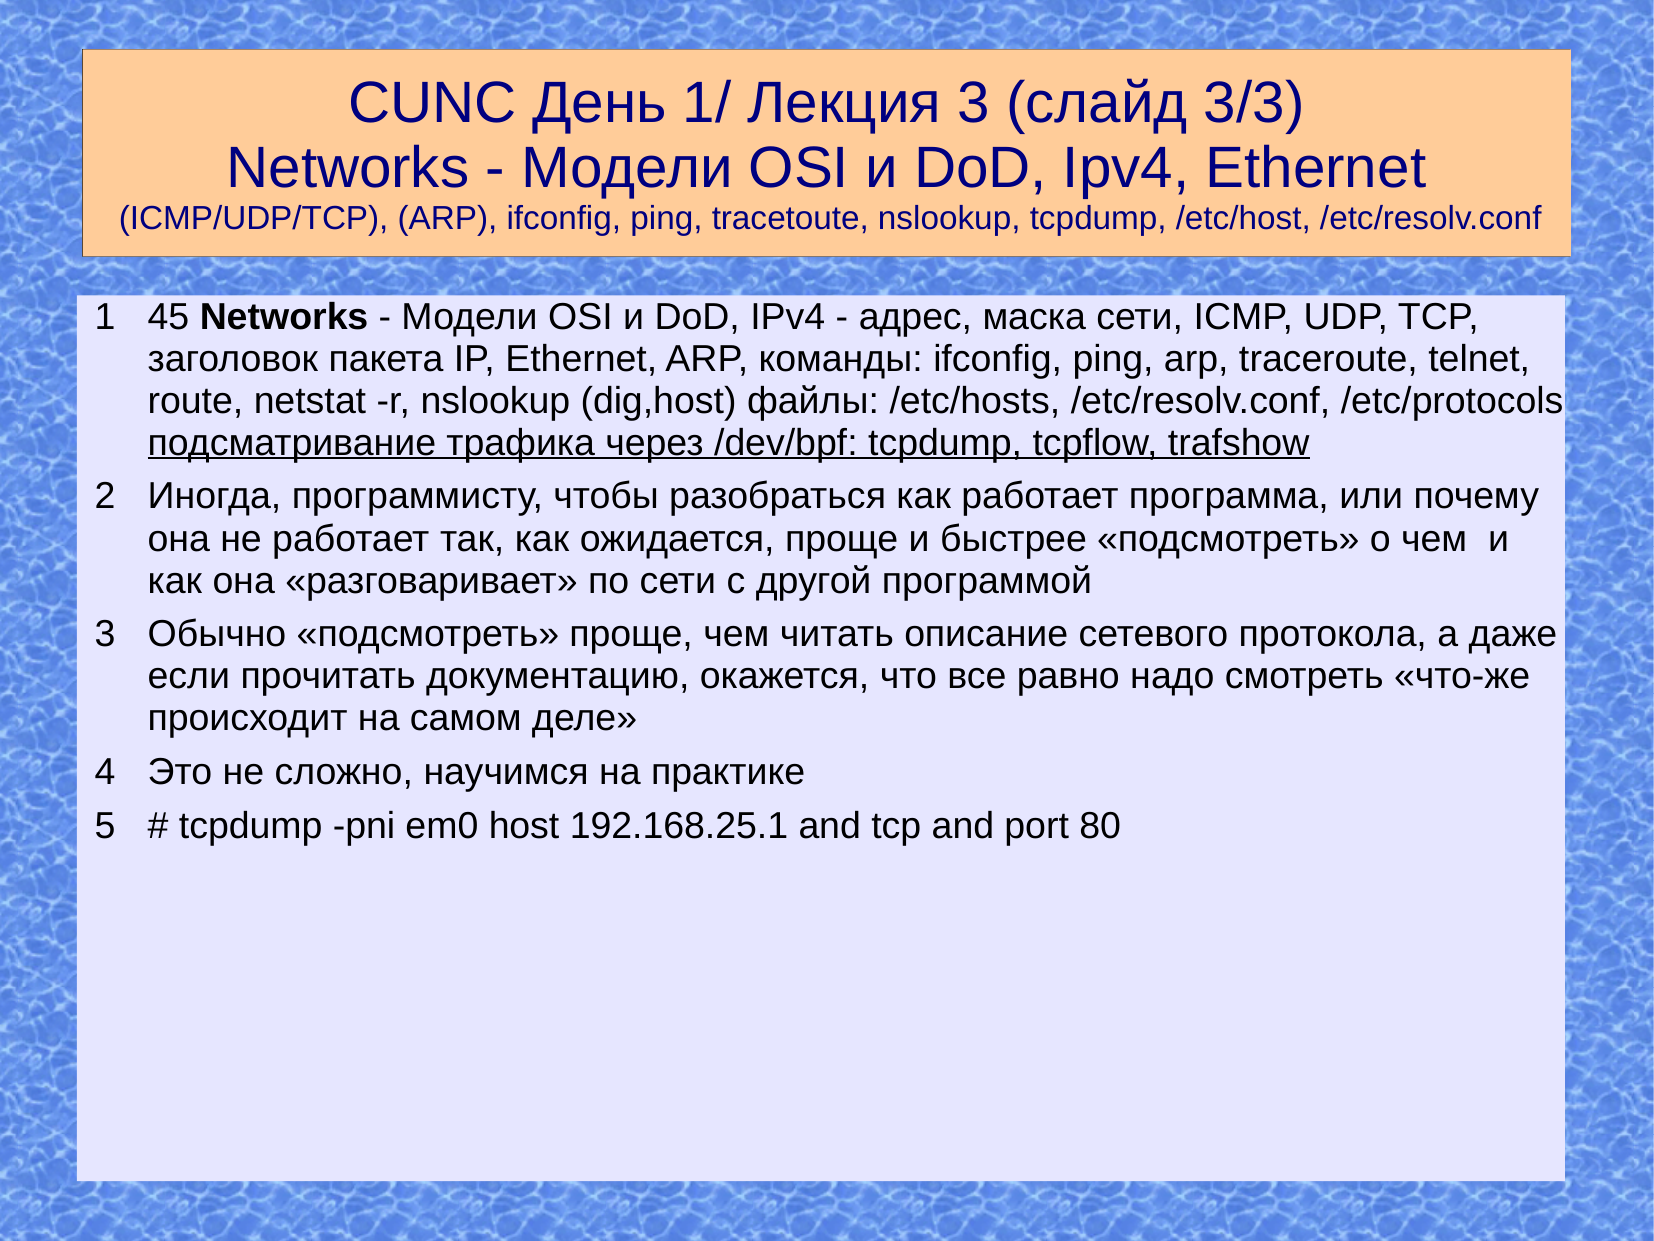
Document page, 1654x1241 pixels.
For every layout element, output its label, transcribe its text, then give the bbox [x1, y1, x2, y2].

list 45 Networks - Модели OSI и DoD, IPv4 - адрес, маска сети, ICMP, UDP, TCP, заголовок пакета IP, Ethernet, ARP, команды: ifconfig, ping, arp, traceroute, telnet, route, netstat -r, nslookup (dig,host) файлы: /etc/hosts, /etc/resolv.conf, /etc/protocols подсматривание трафика через /dev/bpf: tcpdump, tcpflow, trafshow Иногда, программисту, чтобы разобраться как работает программа, или почему она не работает так, как ожидается, проще и быстрее «подсмотреть» о чем и как она «разговаривает» по сети с другой программой Обычно «подсмотреть» проще, чем читать описание сетевого протокола, а даже если прочитать документацию, окажется, что все равно надо смотреть «что-же происходит на самом деле» Это не сложно, научимся на практике # tcpdump -pni em0 host 192.168.25.1 and tcp and port 80 [76, 295, 1565, 1182]
picture [0, 0, 1654, 1241]
title CUNC День 1/ Лекция 3 (слайд 3/3) Networks - Модели OSI и DoD, Ipv4, Ethernet (ICMP/UDP/TCP), (ARP), ifconfig, ping, tracetoute, nslookup, tcpdump, /etc/host, /etc/resolv.conf [82, 49, 1571, 257]
